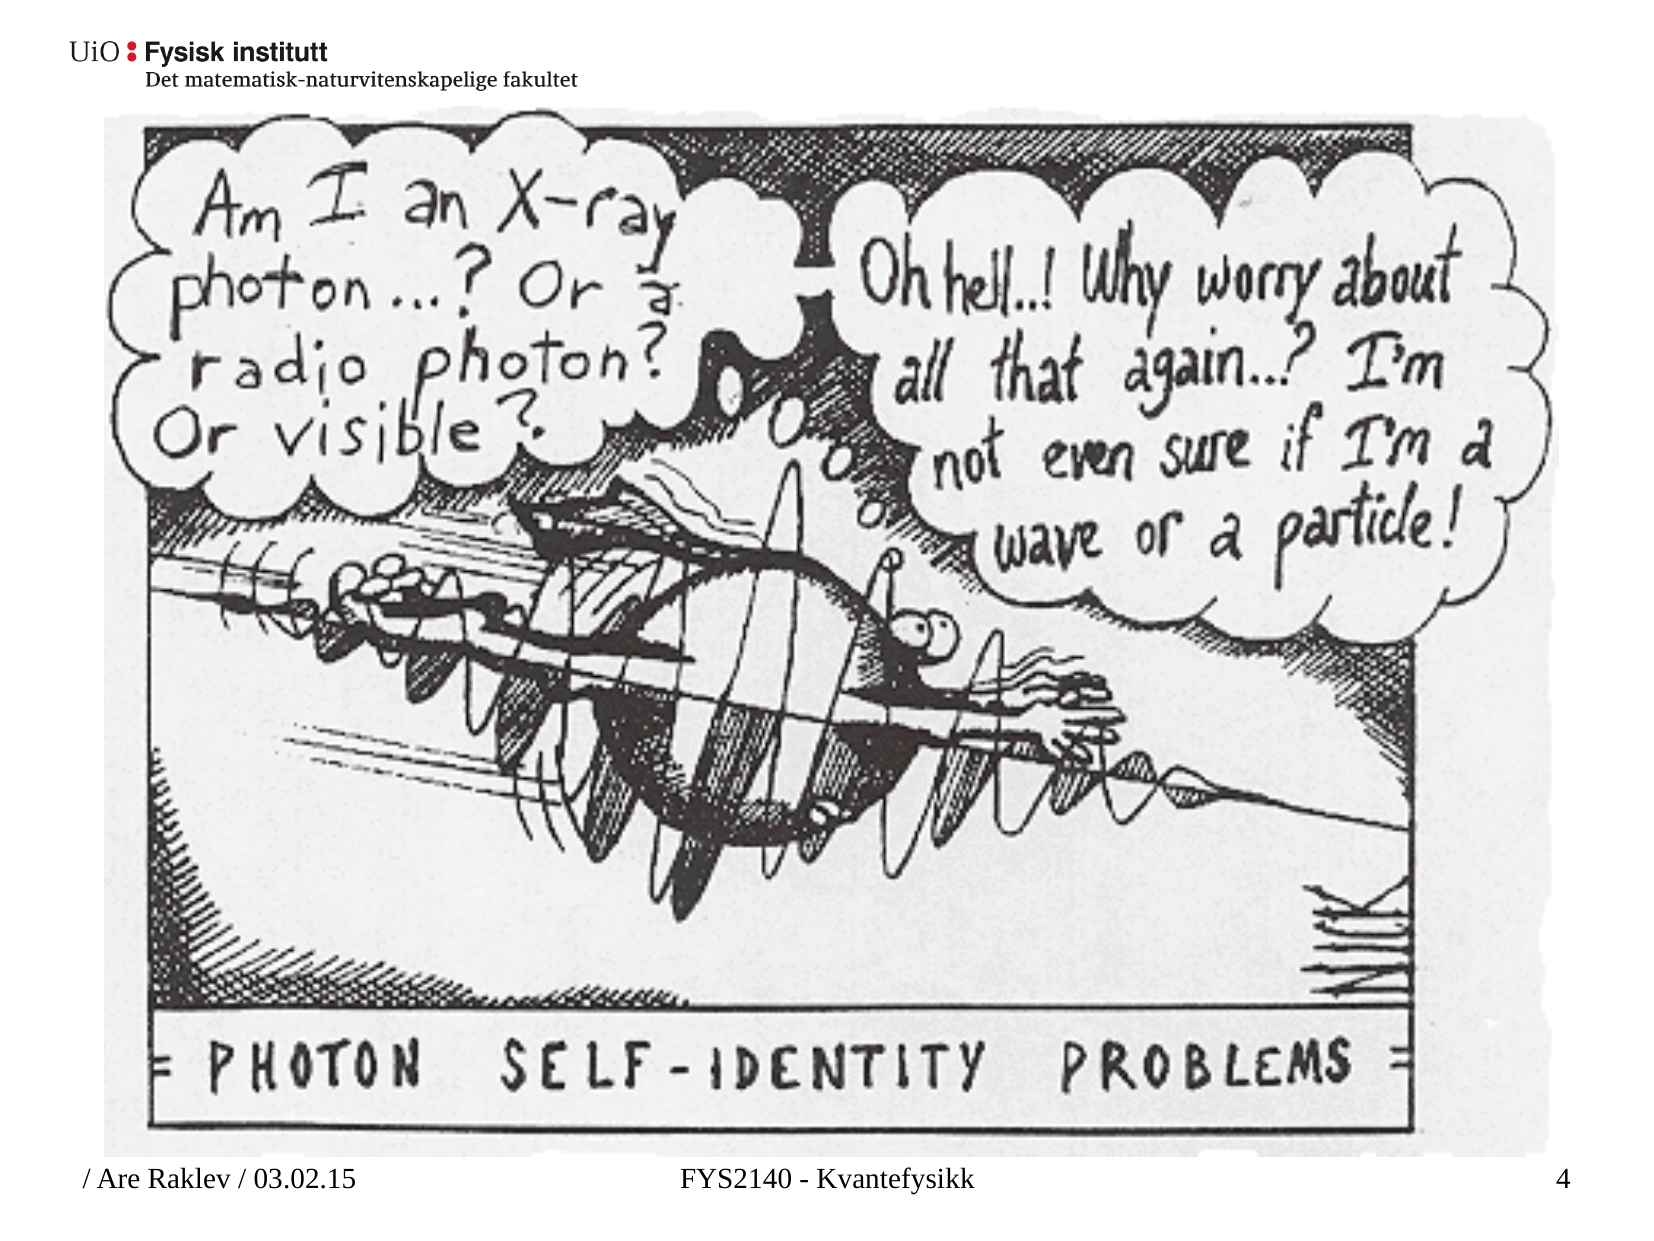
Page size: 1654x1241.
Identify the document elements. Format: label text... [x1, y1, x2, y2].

picture [68, 37, 581, 93]
picture [104, 106, 1559, 1157]
title Comptons eksperiment [82, 90, 1571, 298]
